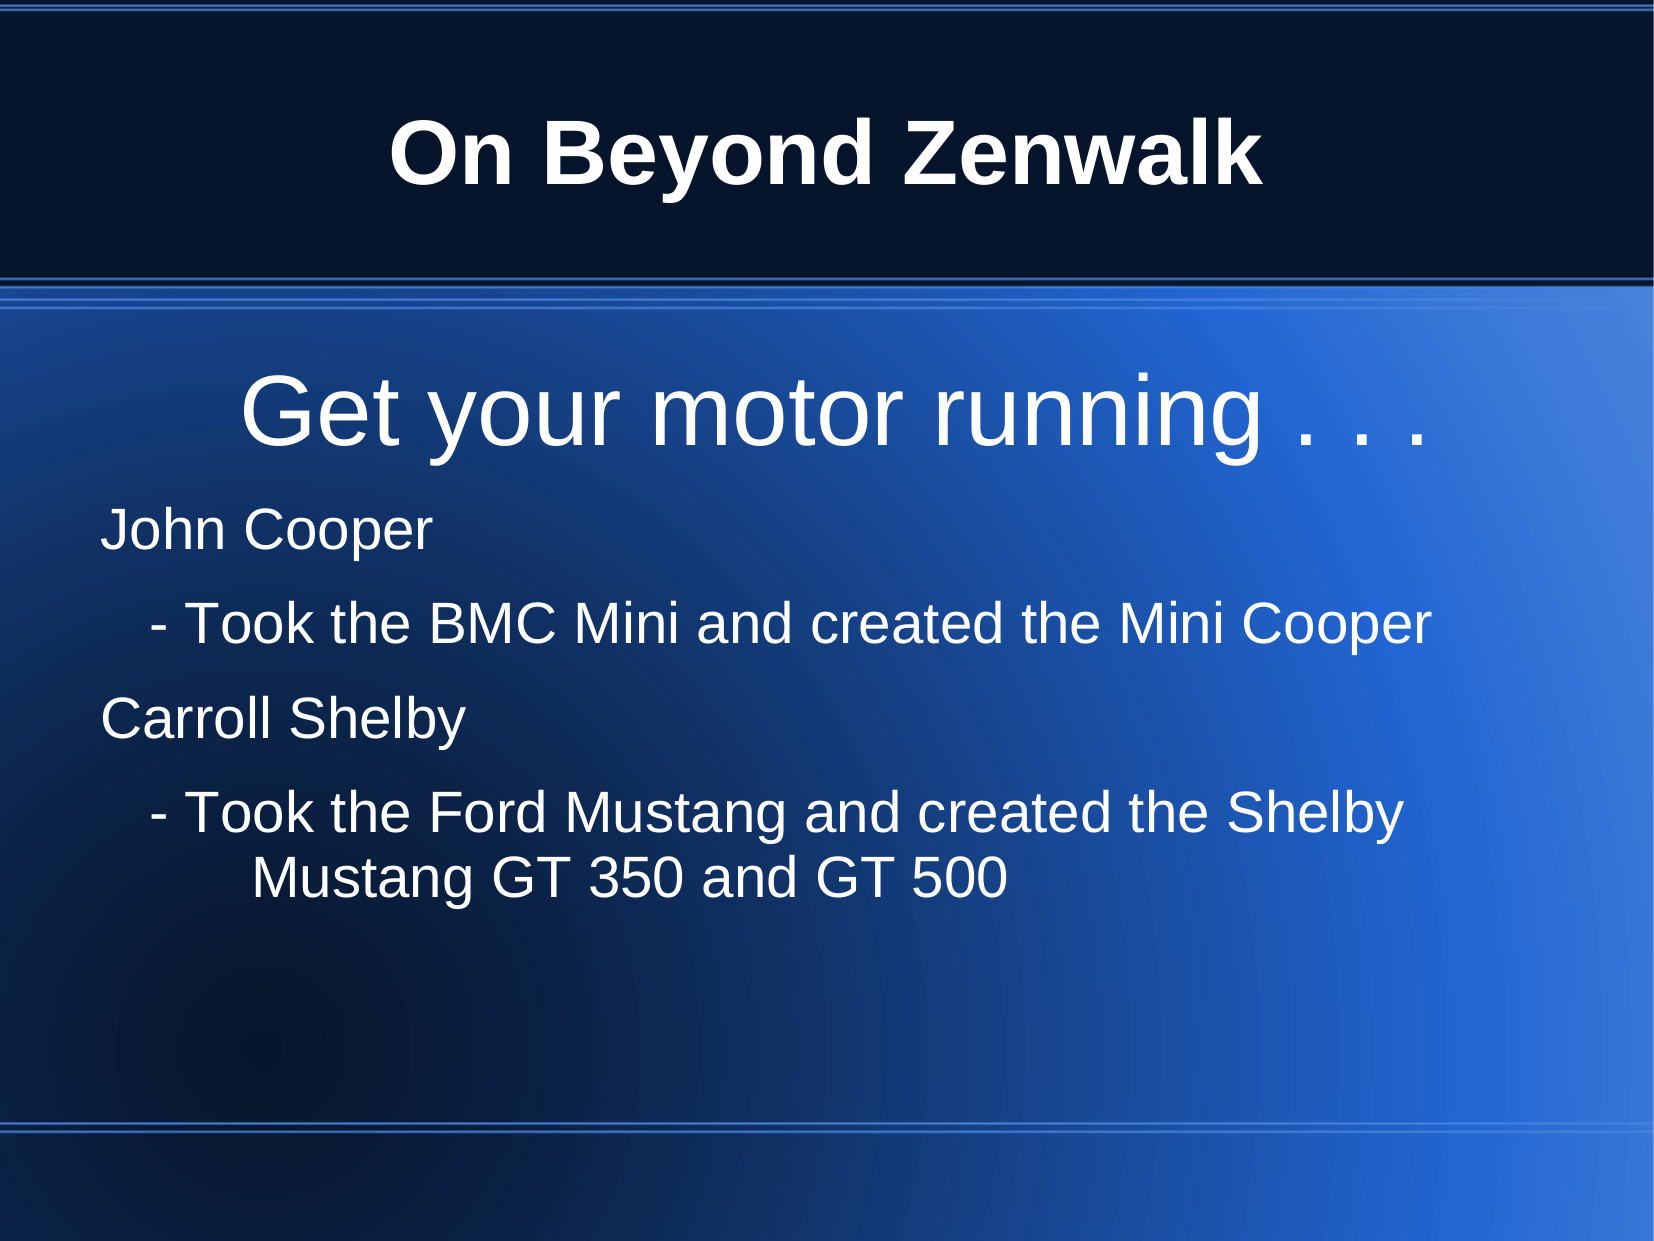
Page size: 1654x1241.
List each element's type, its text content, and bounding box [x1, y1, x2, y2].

picture [0, 0, 1654, 1241]
list Get your motor running . . . John Cooper - Took the BMC Mini and created the Mini Cooper Carroll Shelby - Took the Ford Mustang and created the Shelby Mustang GT 350 and GT 500 [82, 355, 1571, 1194]
title On Beyond Zenwalk [82, 56, 1571, 250]
